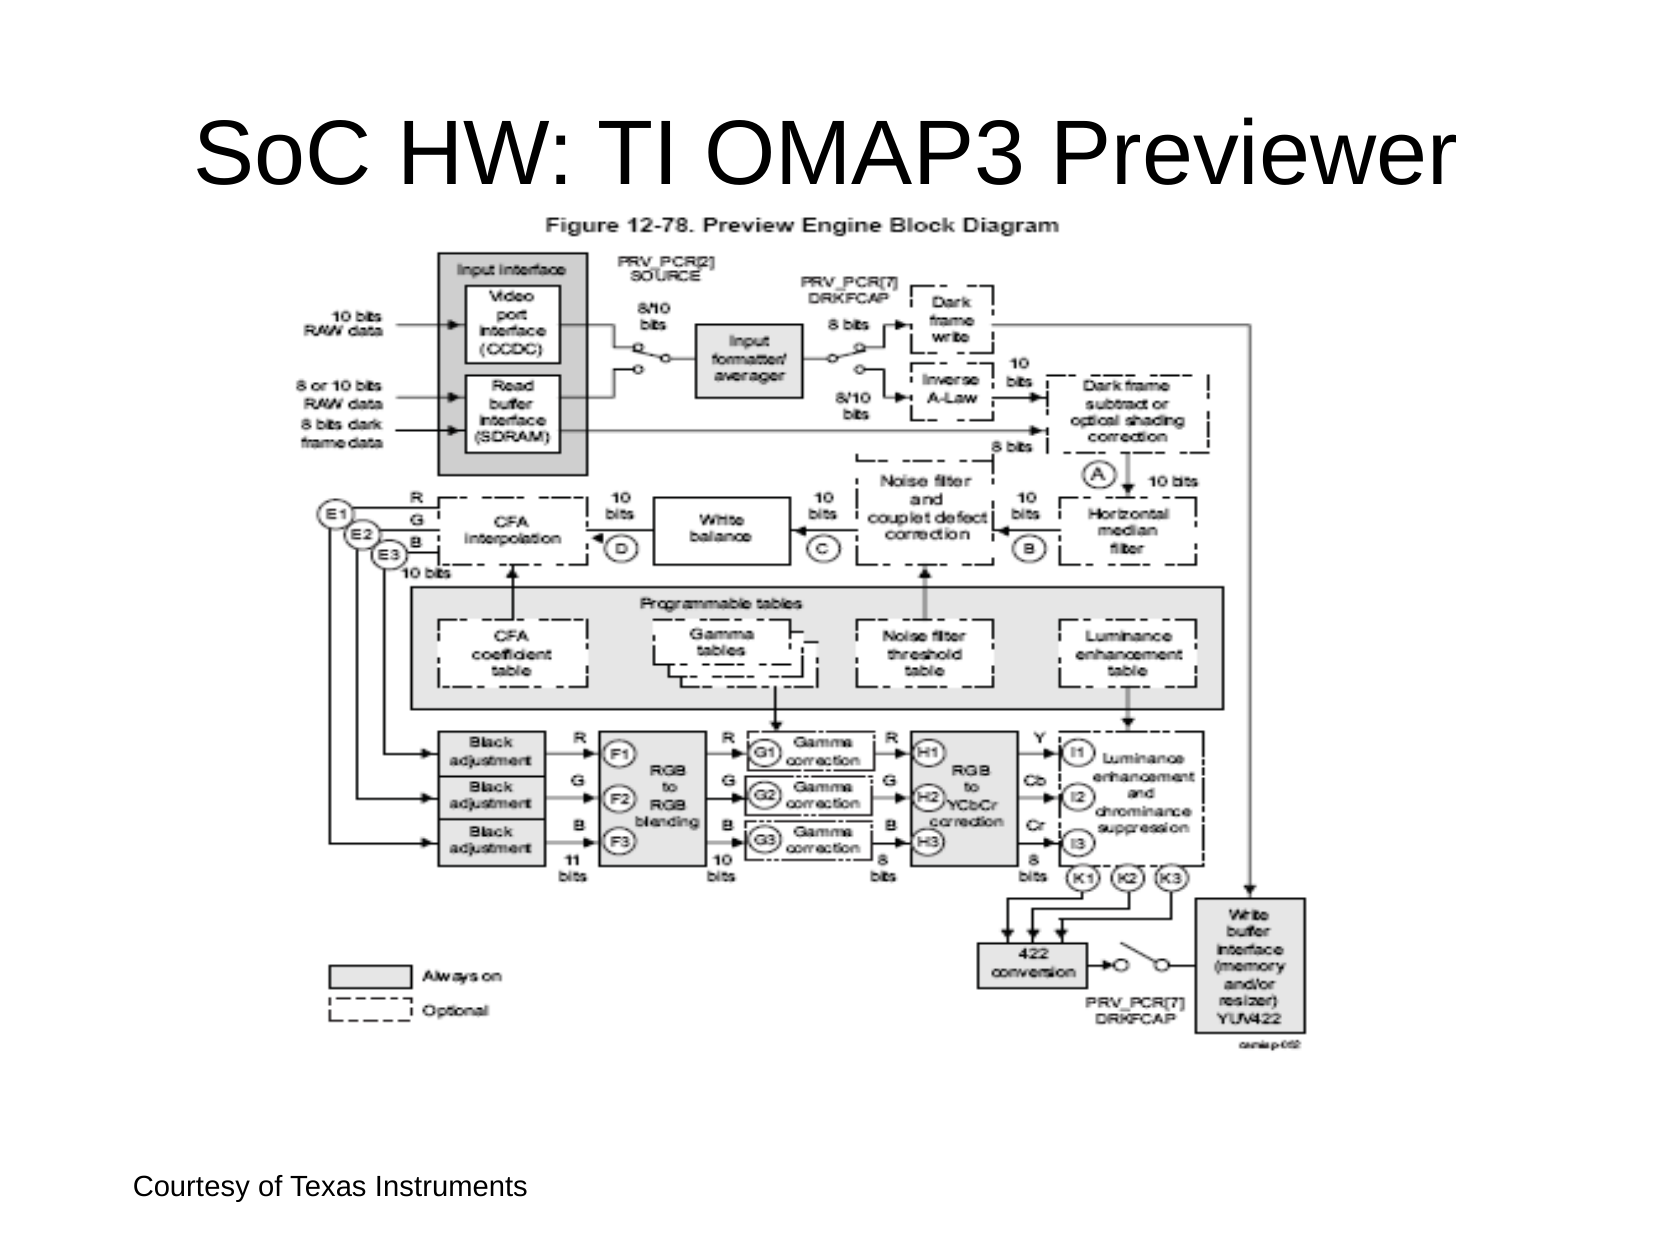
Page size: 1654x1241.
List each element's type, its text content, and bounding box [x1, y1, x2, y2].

title SoC HW: TI OMAP3 Previewer [82, 56, 1571, 250]
picture [265, 250, 1329, 1063]
text_box Courtesy of Texas Instruments [118, 1163, 886, 1211]
